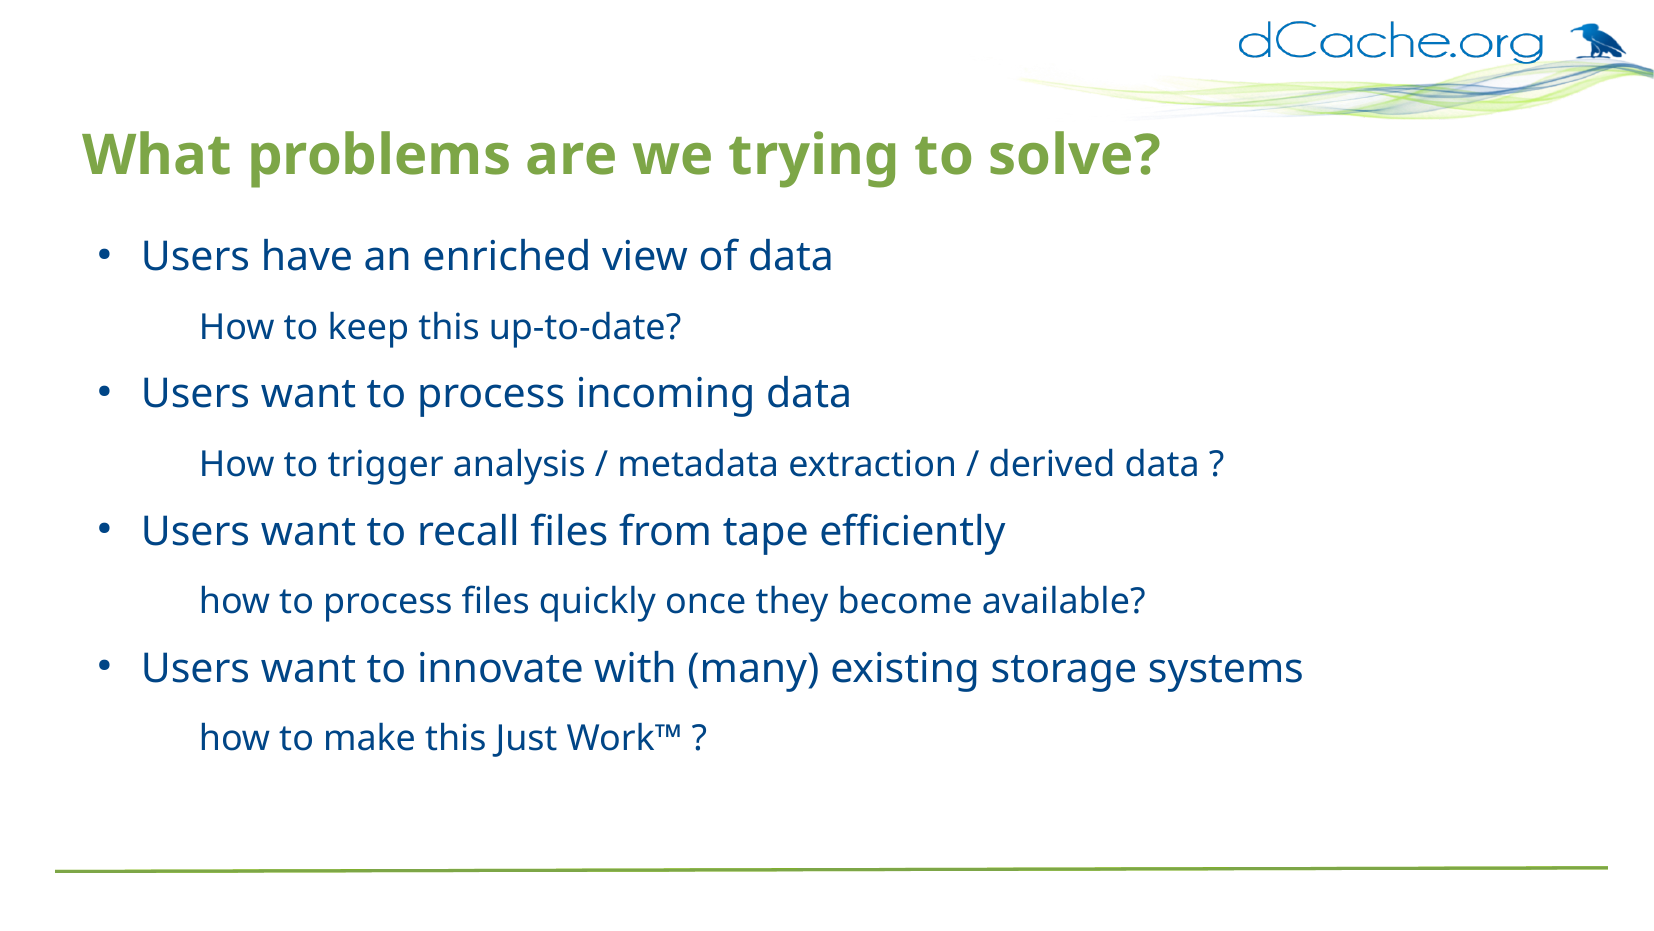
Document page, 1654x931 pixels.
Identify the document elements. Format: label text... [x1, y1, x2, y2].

title What problems are we trying to solve? [82, 116, 1605, 189]
picture [956, 12, 1654, 127]
list Users have an enriched view of data How to keep this up-to-date? Users want to process incoming data How to trigger analysis / metadata extraction / derived data ? Users want to recall files from tape efficiently how to process files quickly once they become available? Users want to innovate with (many) existing storage systems how to make this Just Work™ ? [82, 227, 1571, 767]
